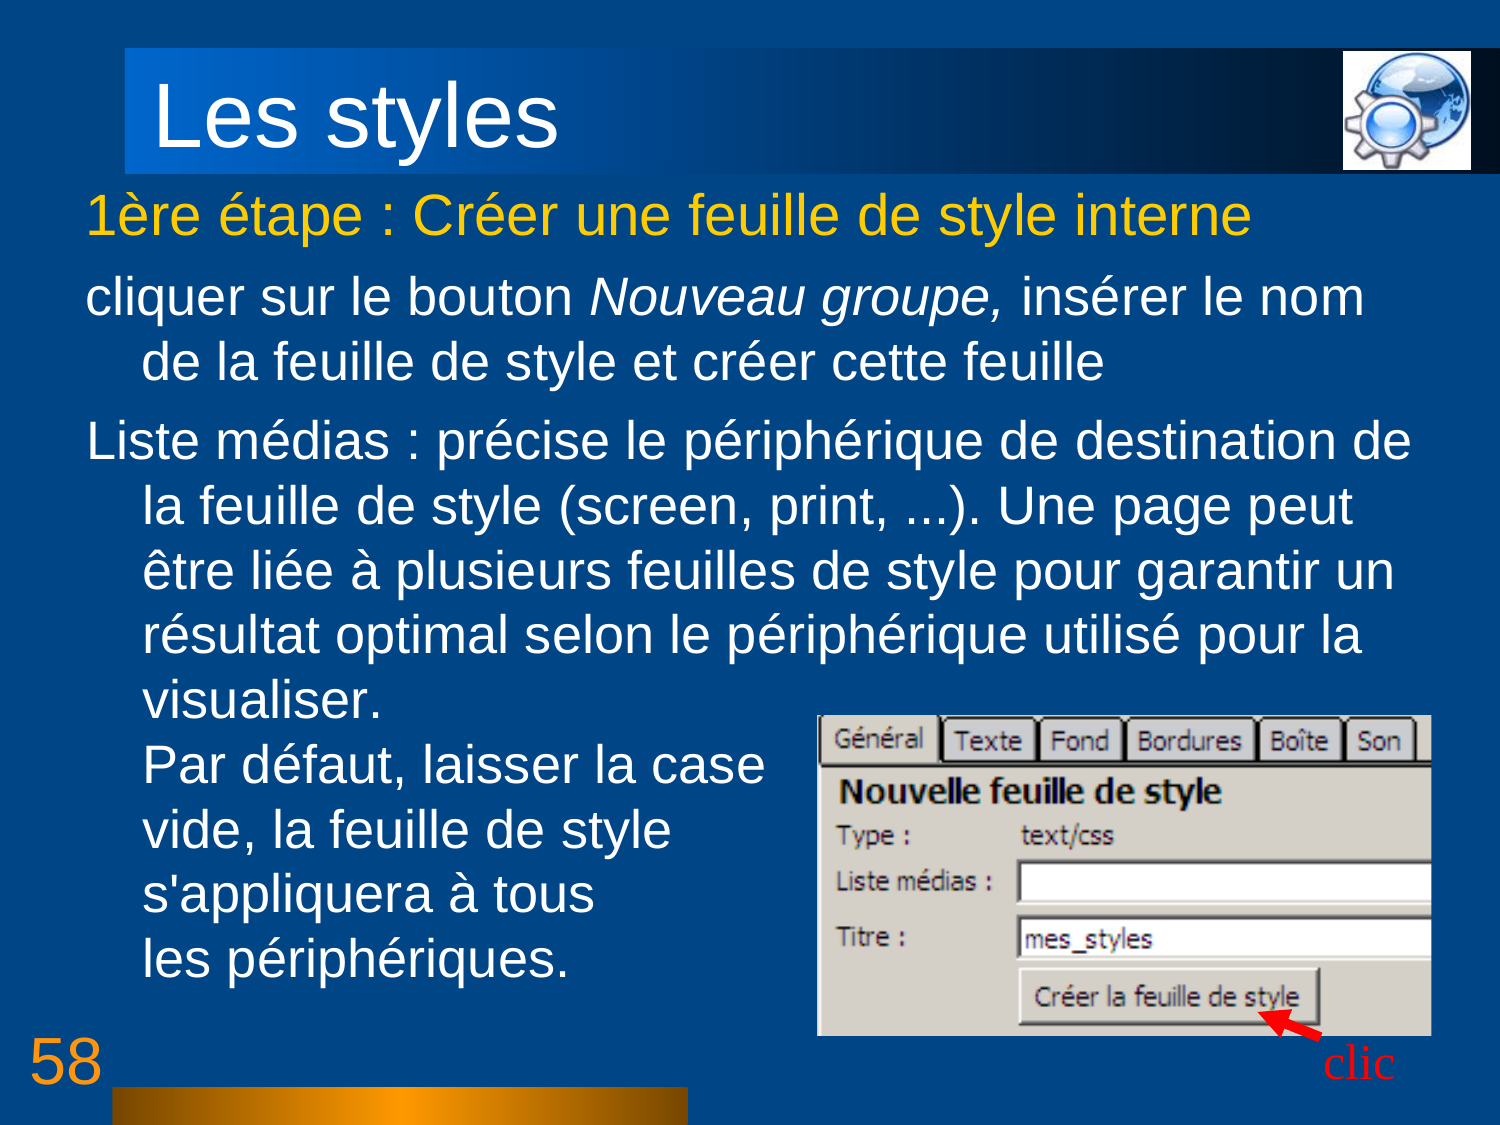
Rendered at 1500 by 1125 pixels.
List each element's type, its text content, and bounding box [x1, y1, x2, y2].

chart [817, 997, 1432, 1036]
chart [1282, 1030, 1300, 1036]
text_box clic [1308, 1024, 1408, 1087]
list 1ère étape : Créer une feuille de style interne cliquer sur le bouton Nouveau groupe, insérer le nom de la feuille de style et créer cette feuille Liste médias : précise le périphérique de destination de la feuille de style (screen, print, ...). Une page peut être liée à plusieurs feuilles de style pour garantir un résultat optimal selon le périphérique utilisé pour la visualiser. Par défaut, laisser la case vide, la feuille de style s'appliquera à tous les périphériques. [70, 175, 1443, 997]
title Les styles [137, 22, 1500, 210]
